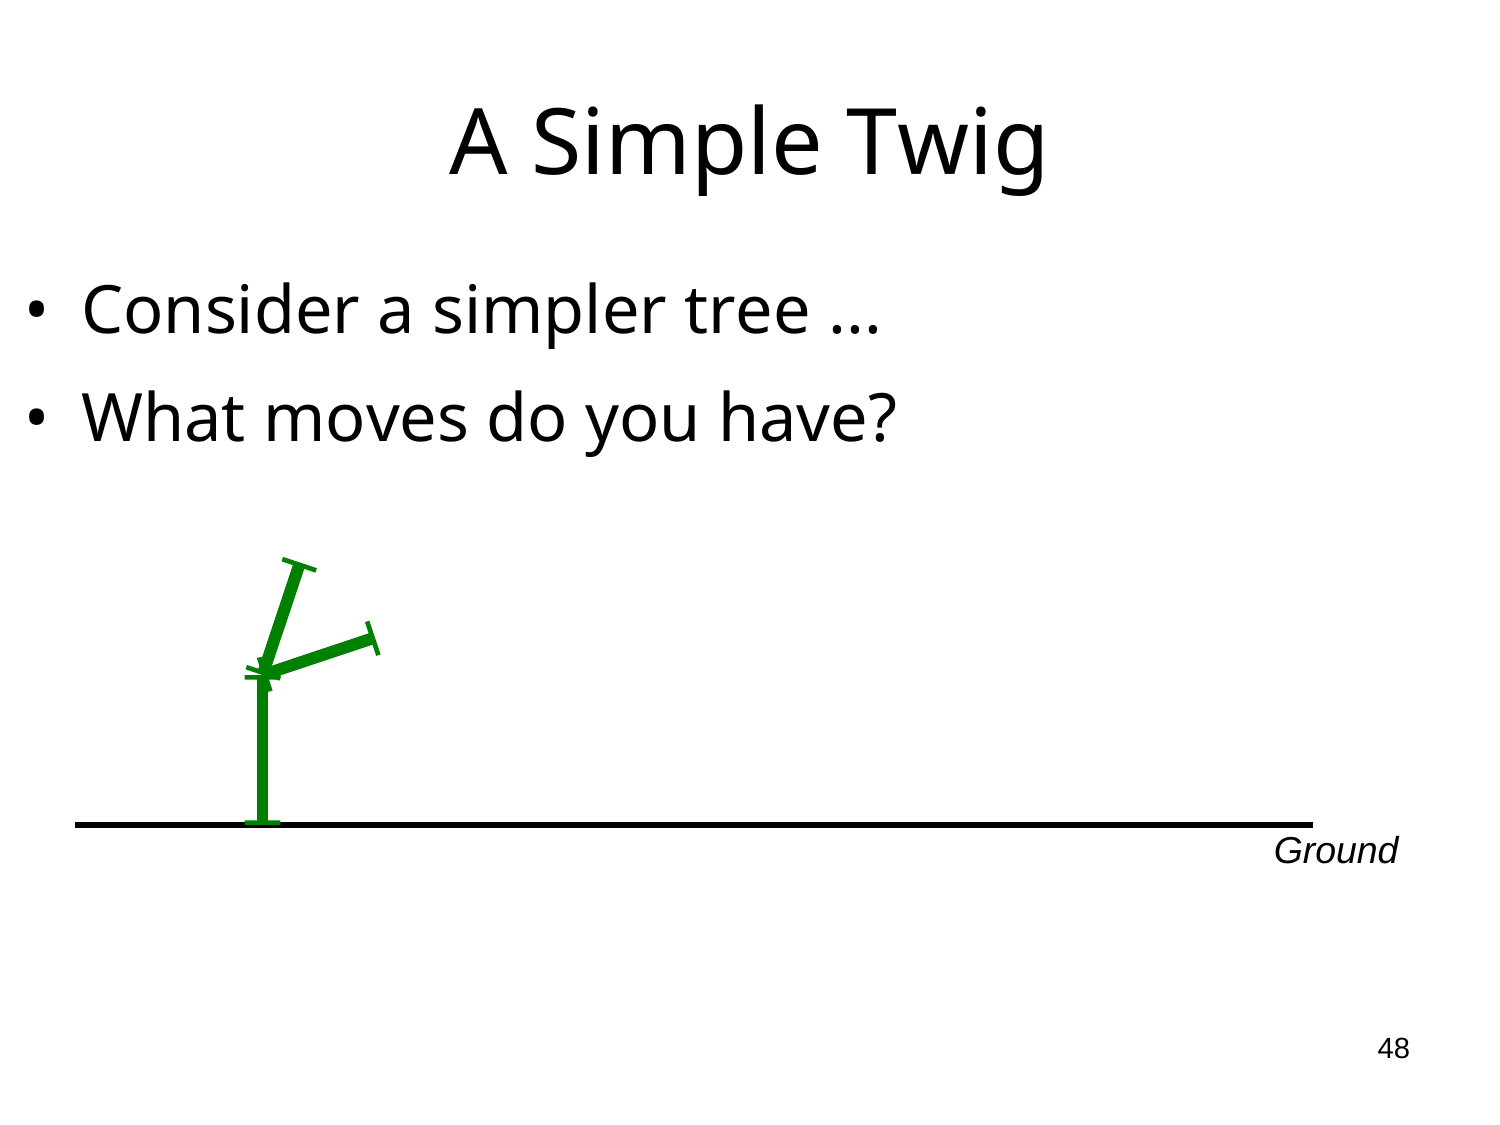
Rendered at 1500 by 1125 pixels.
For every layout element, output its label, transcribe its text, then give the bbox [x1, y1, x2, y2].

list Consider a simpler tree ... What moves do you have? [24, 262, 1476, 1101]
text_box Ground [1259, 822, 1414, 879]
title A Simple Twig [24, 45, 1476, 233]
